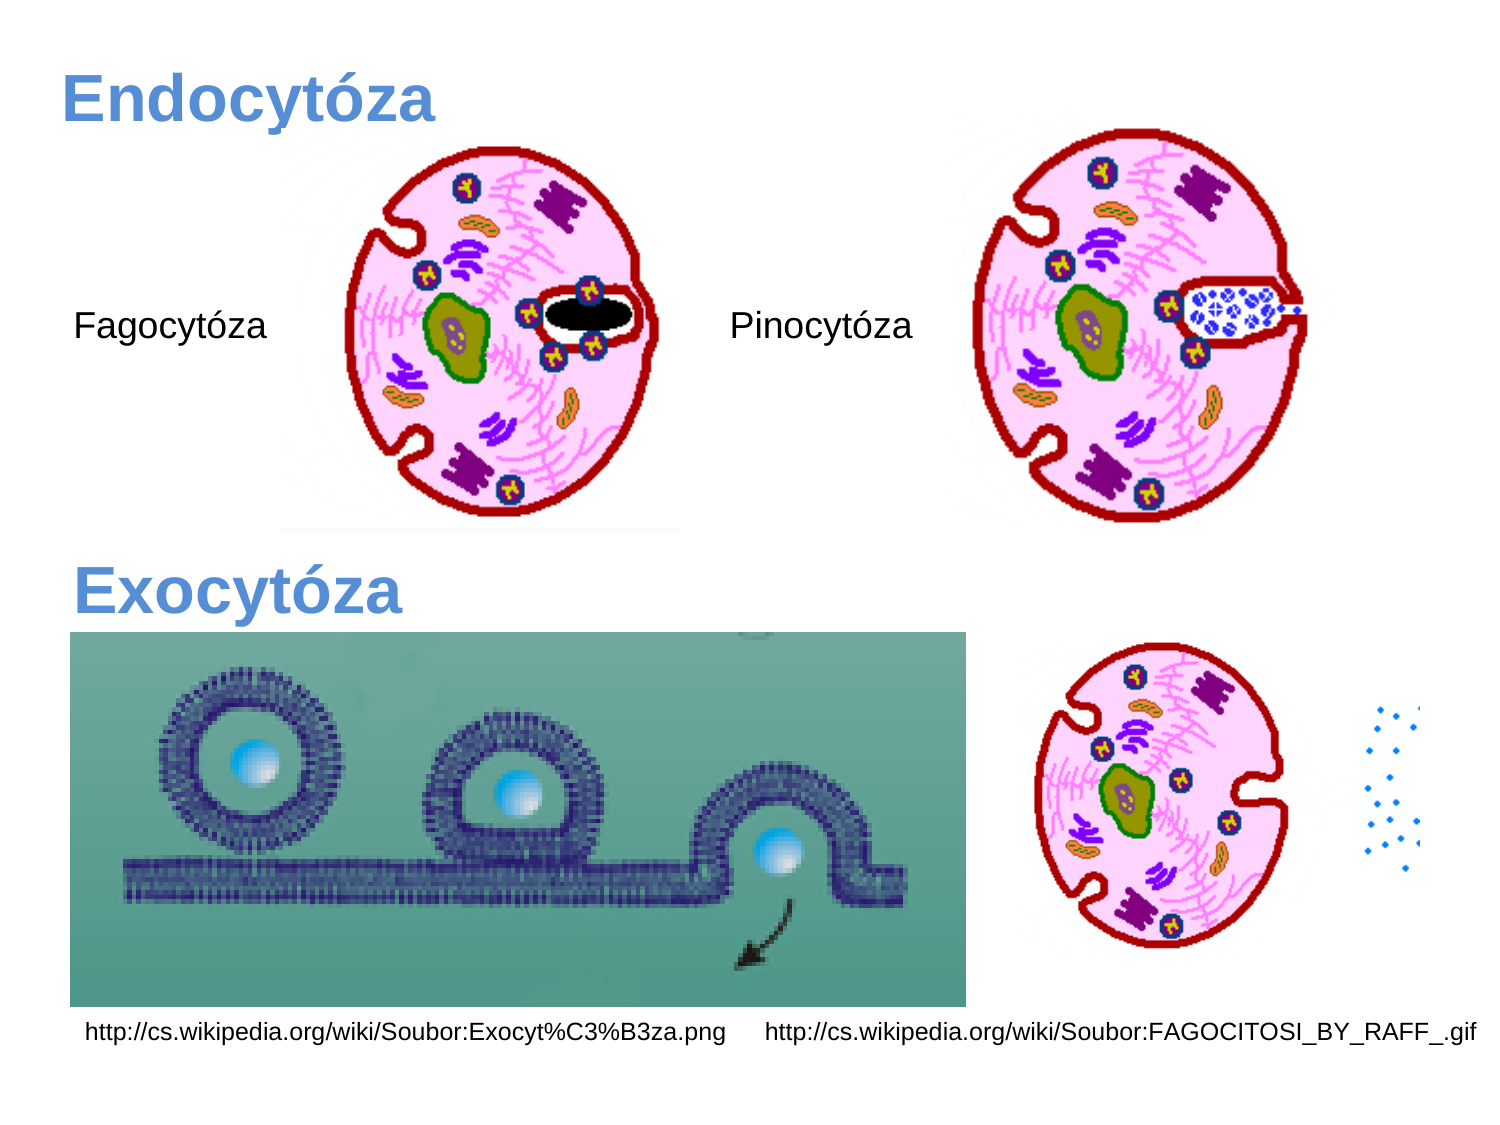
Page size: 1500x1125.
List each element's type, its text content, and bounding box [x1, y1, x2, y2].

text_box Endocytóza [46, 46, 528, 143]
picture [1019, 632, 1420, 961]
text_box http://cs.wikipedia.org/wiki/Soubor:FAGOCITOSI_BY_RAFF_.gif [750, 1007, 1500, 1054]
text_box Pinocytóza [714, 292, 950, 354]
text_box Exocytóza [58, 538, 540, 635]
picture [70, 632, 966, 1008]
text_box [281, 128, 680, 534]
picture [949, 105, 1336, 535]
text_box http://cs.wikipedia.org/wiki/Soubor:Exocyt%C3%B3za.png [70, 1008, 750, 1054]
text_box Fagocytóza [58, 292, 329, 354]
